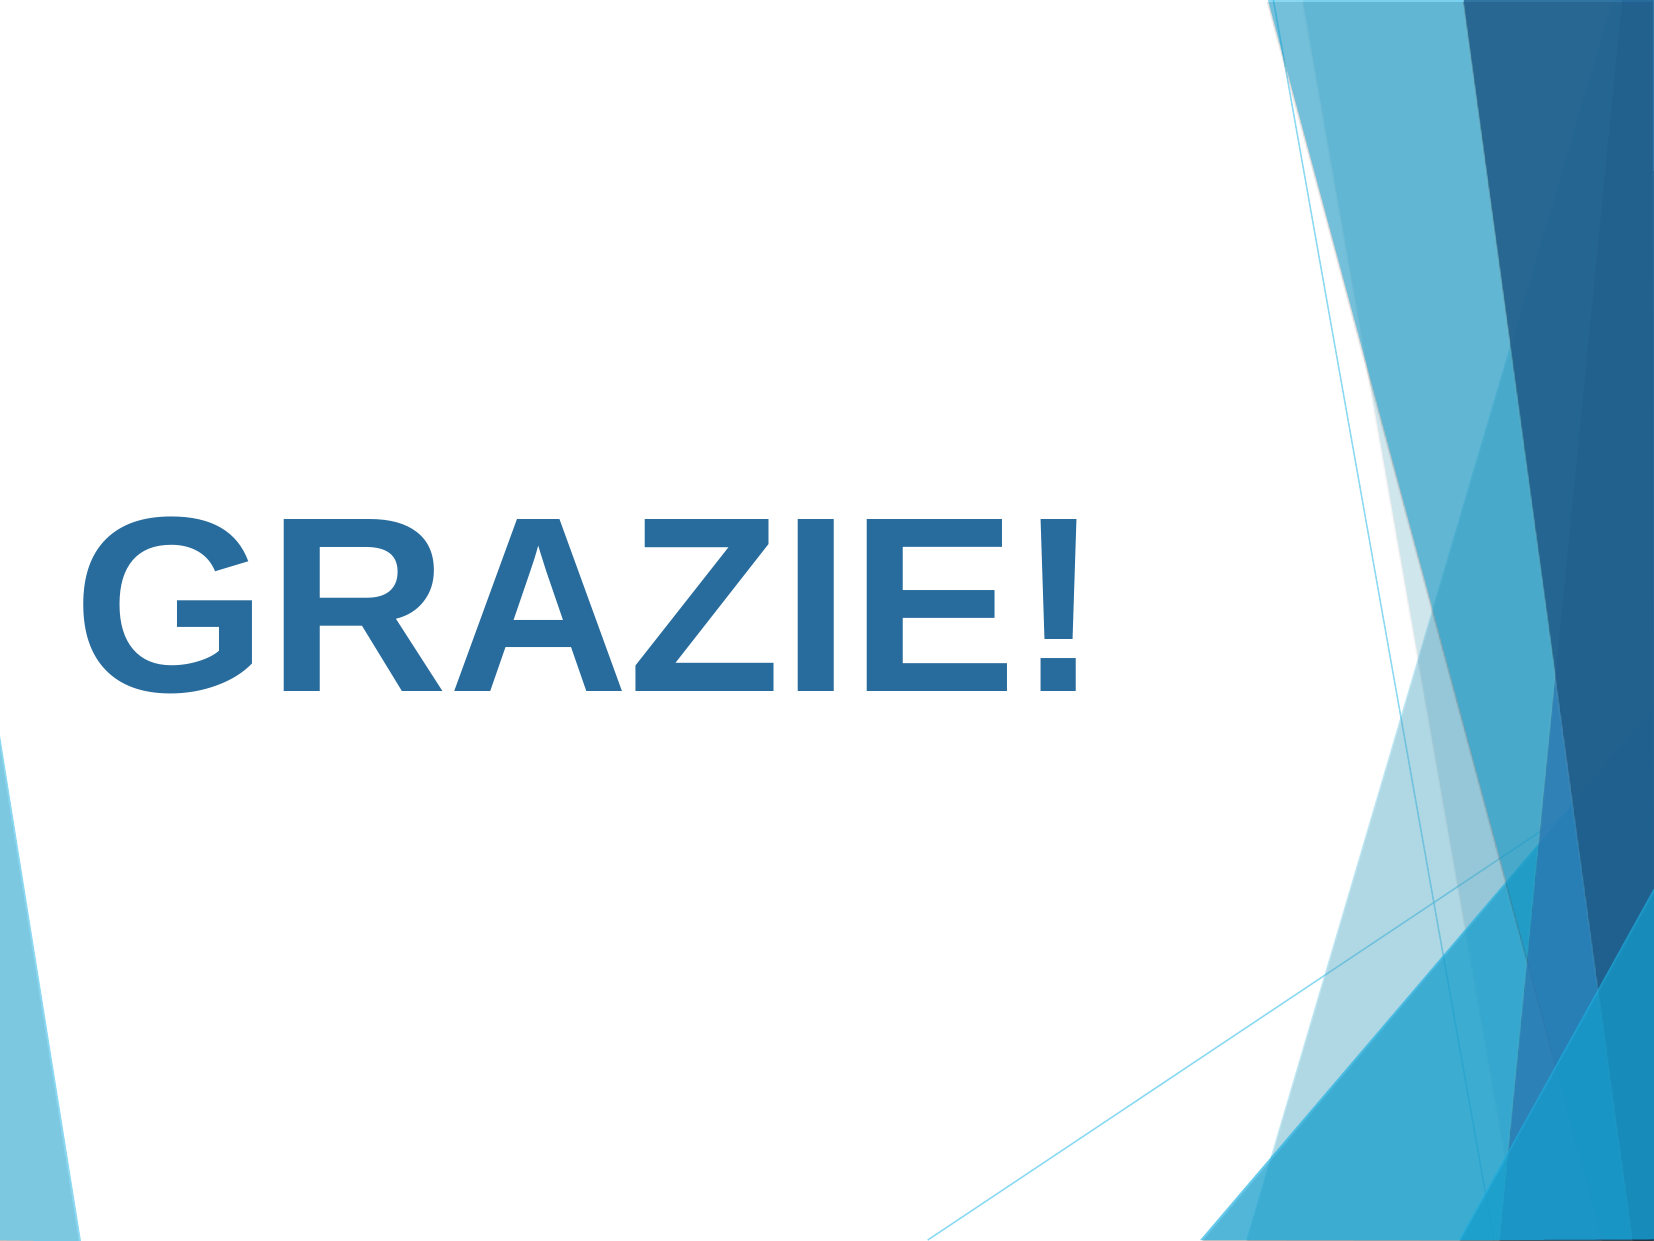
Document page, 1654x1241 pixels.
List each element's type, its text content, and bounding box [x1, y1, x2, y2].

text_box GRAZIE! [58, 433, 1429, 749]
